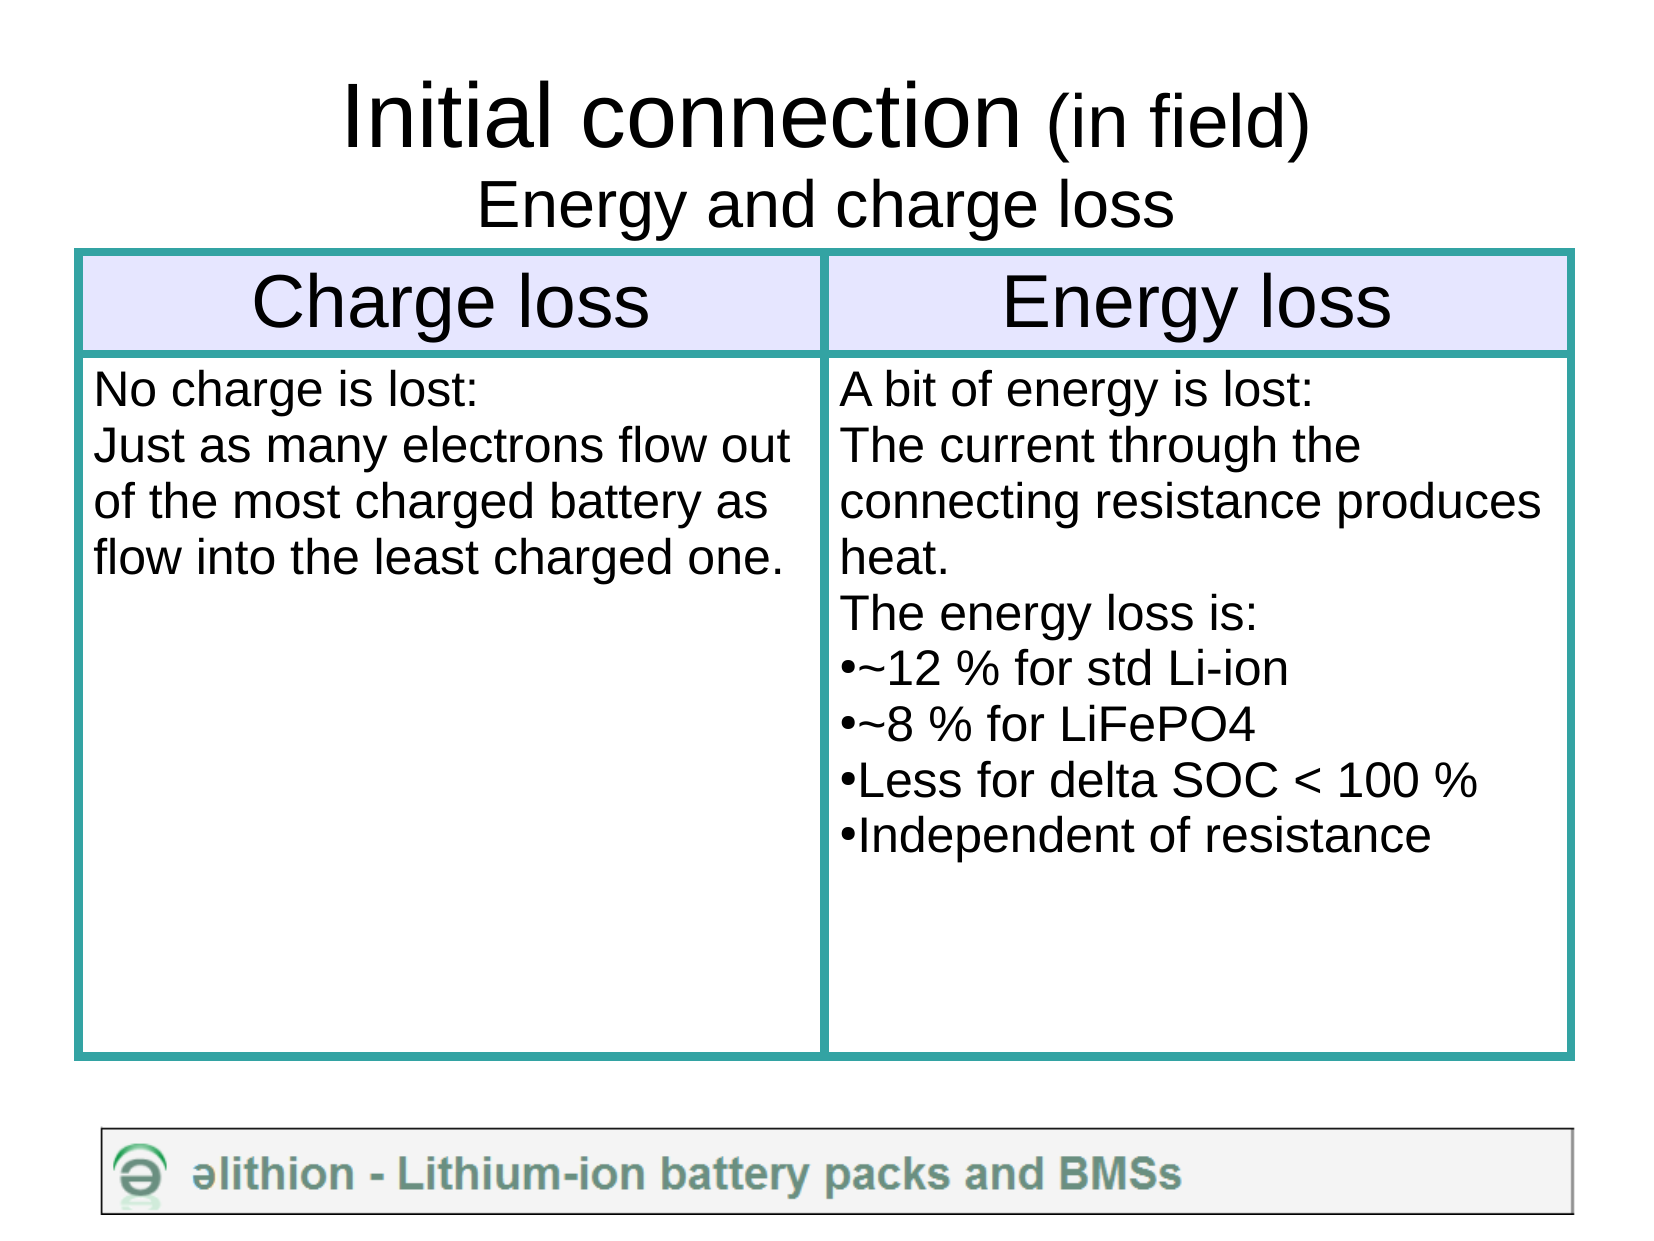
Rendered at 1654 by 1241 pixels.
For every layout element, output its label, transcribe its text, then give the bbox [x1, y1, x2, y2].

table_cell A bit of energy is lost: The current through the connecting resistance produces heat. The energy loss is: ~12 % for std Li-ion ~8 % for LiFePO4 Less for delta SOC < 100 % Independent of resistance [829, 358, 1567, 1052]
picture [98, 1125, 1576, 1215]
table_cell No charge is lost: Just as many electrons flow out of the most charged battery as flow into the least charged one. [83, 358, 820, 1052]
table_header Energy loss [829, 256, 1567, 350]
title Initial connection (in field) Energy and charge loss [82, 64, 1571, 242]
table_header Charge loss [83, 256, 820, 350]
